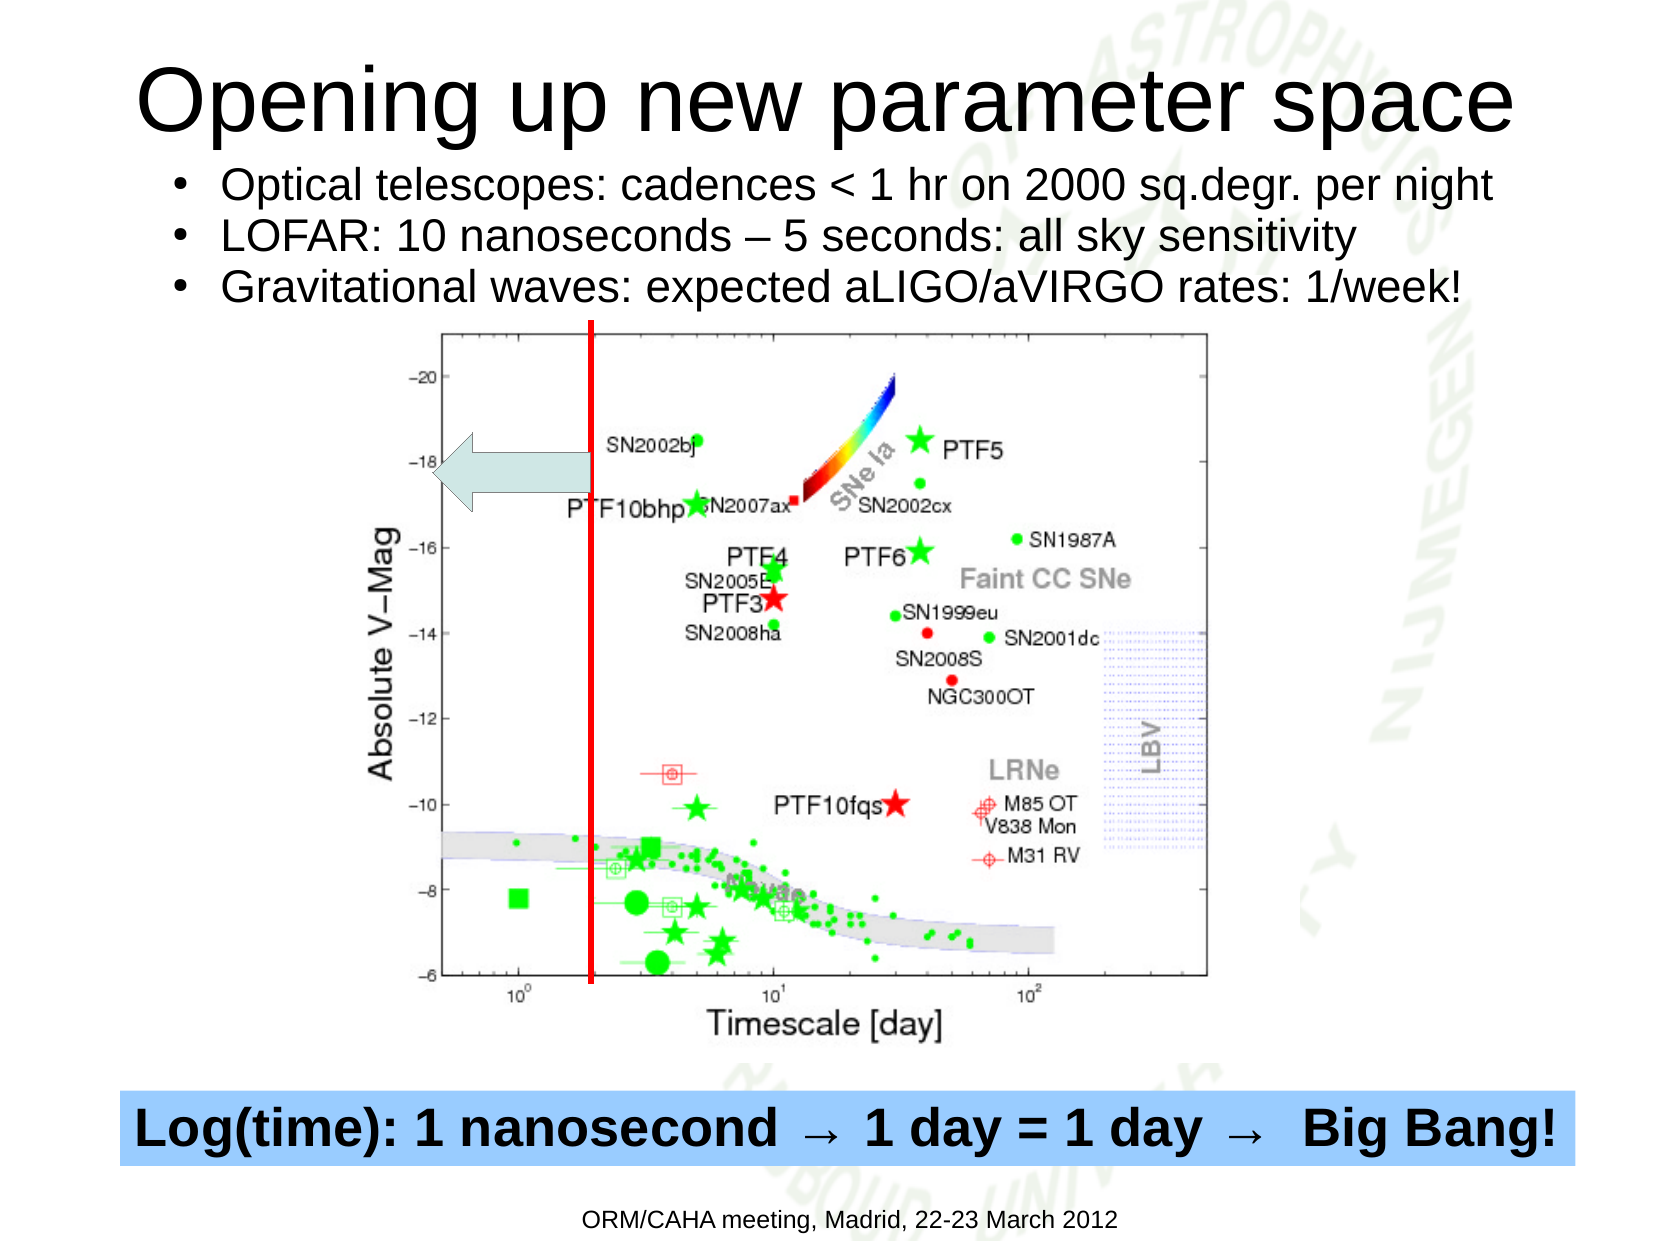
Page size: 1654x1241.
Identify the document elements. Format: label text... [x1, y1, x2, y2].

picture [0, 0, 1654, 1241]
title Opening up new parameter space [82, 25, 1571, 174]
text_box ORM/CAHA meeting, Madrid, 22-23 March 2012 [566, 1198, 1135, 1241]
text_box [432, 432, 591, 512]
text_box Log(time): 1 nanosecond → 1 day = 1 day → Big Bang! [120, 1090, 1575, 1166]
text_box Optical telescopes: cadences < 1 hr on 2000 sq.degr. per night LOFAR: 10 nanoseconds – 5 seconds: all sky sensitivity Gravitational waves: expected aLIGO/aVIRGO rates: 1/week! [157, 151, 1510, 321]
